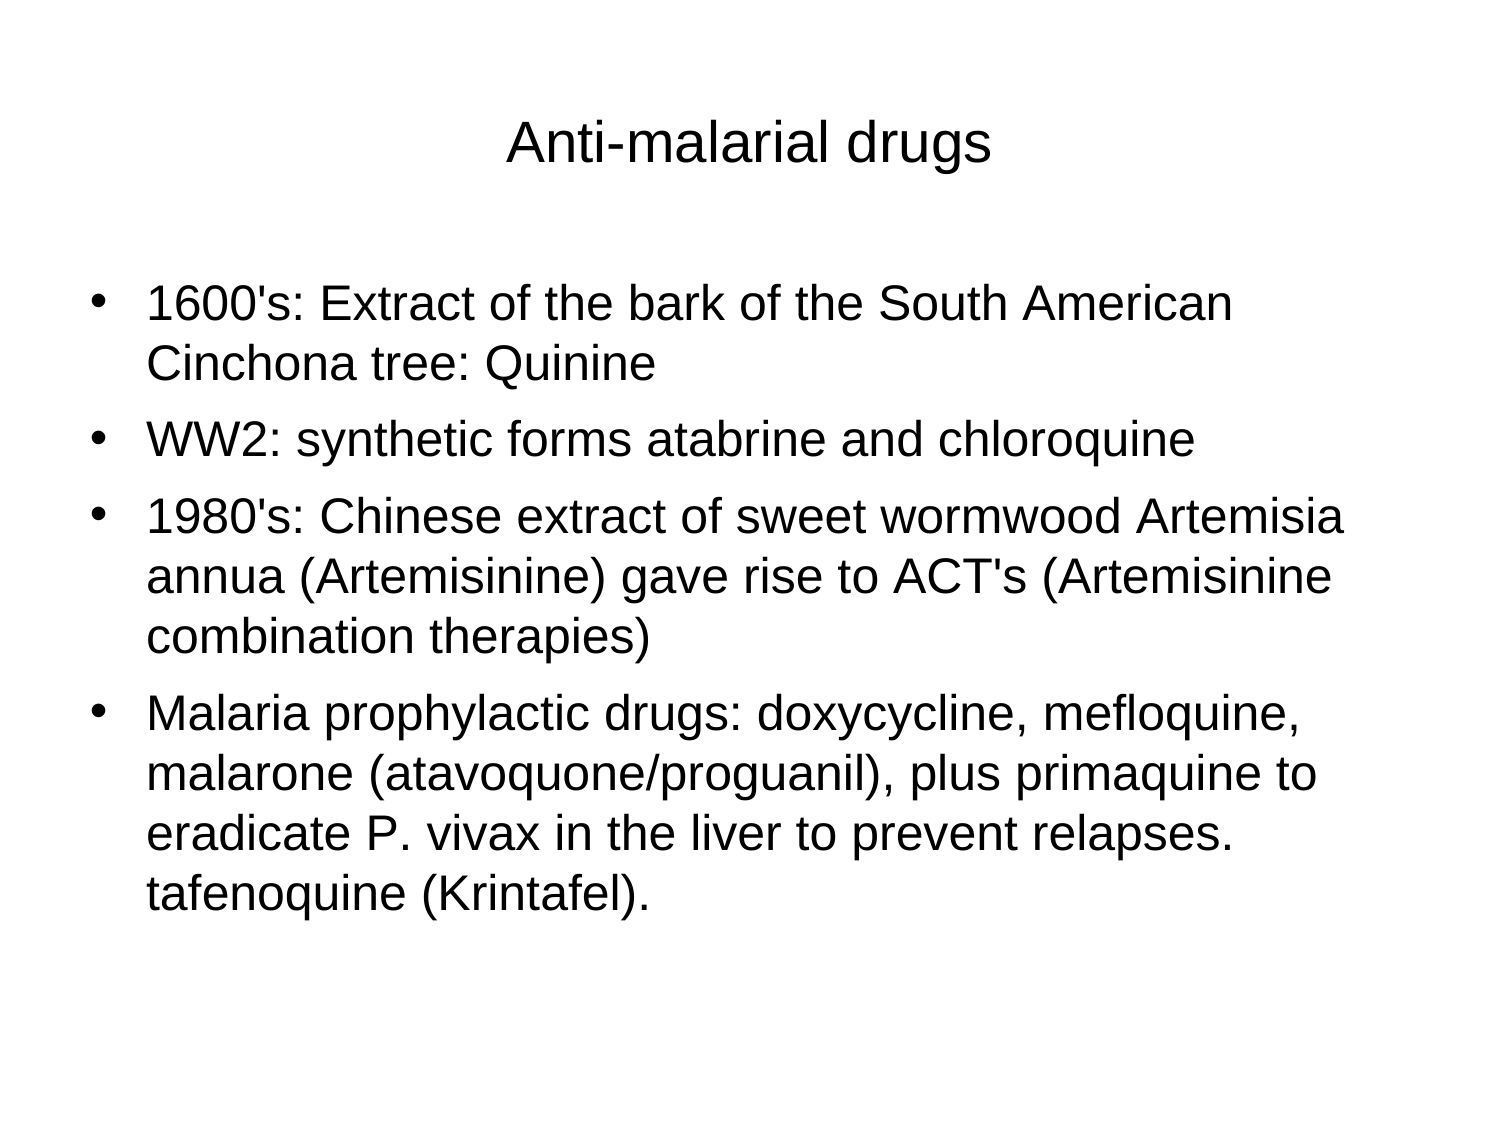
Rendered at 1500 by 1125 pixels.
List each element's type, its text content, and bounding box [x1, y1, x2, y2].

title Anti-malarial drugs [75, 45, 1426, 233]
list 1600's: Extract of the bark of the South American Cinchona tree: Quinine WW2: synthetic forms atabrine and chloroquine 1980's: Chinese extract of sweet wormwood Artemisia annua (Artemisinine) gave rise to ACT's (Artemisinine combination therapies) Malaria prophylactic drugs: doxycycline, mefloquine, malarone (atavoquone/proguanil), plus primaquine to eradicate P. vivax in the liver to prevent relapses. tafenoquine (Krintafel). [75, 262, 1426, 1005]
